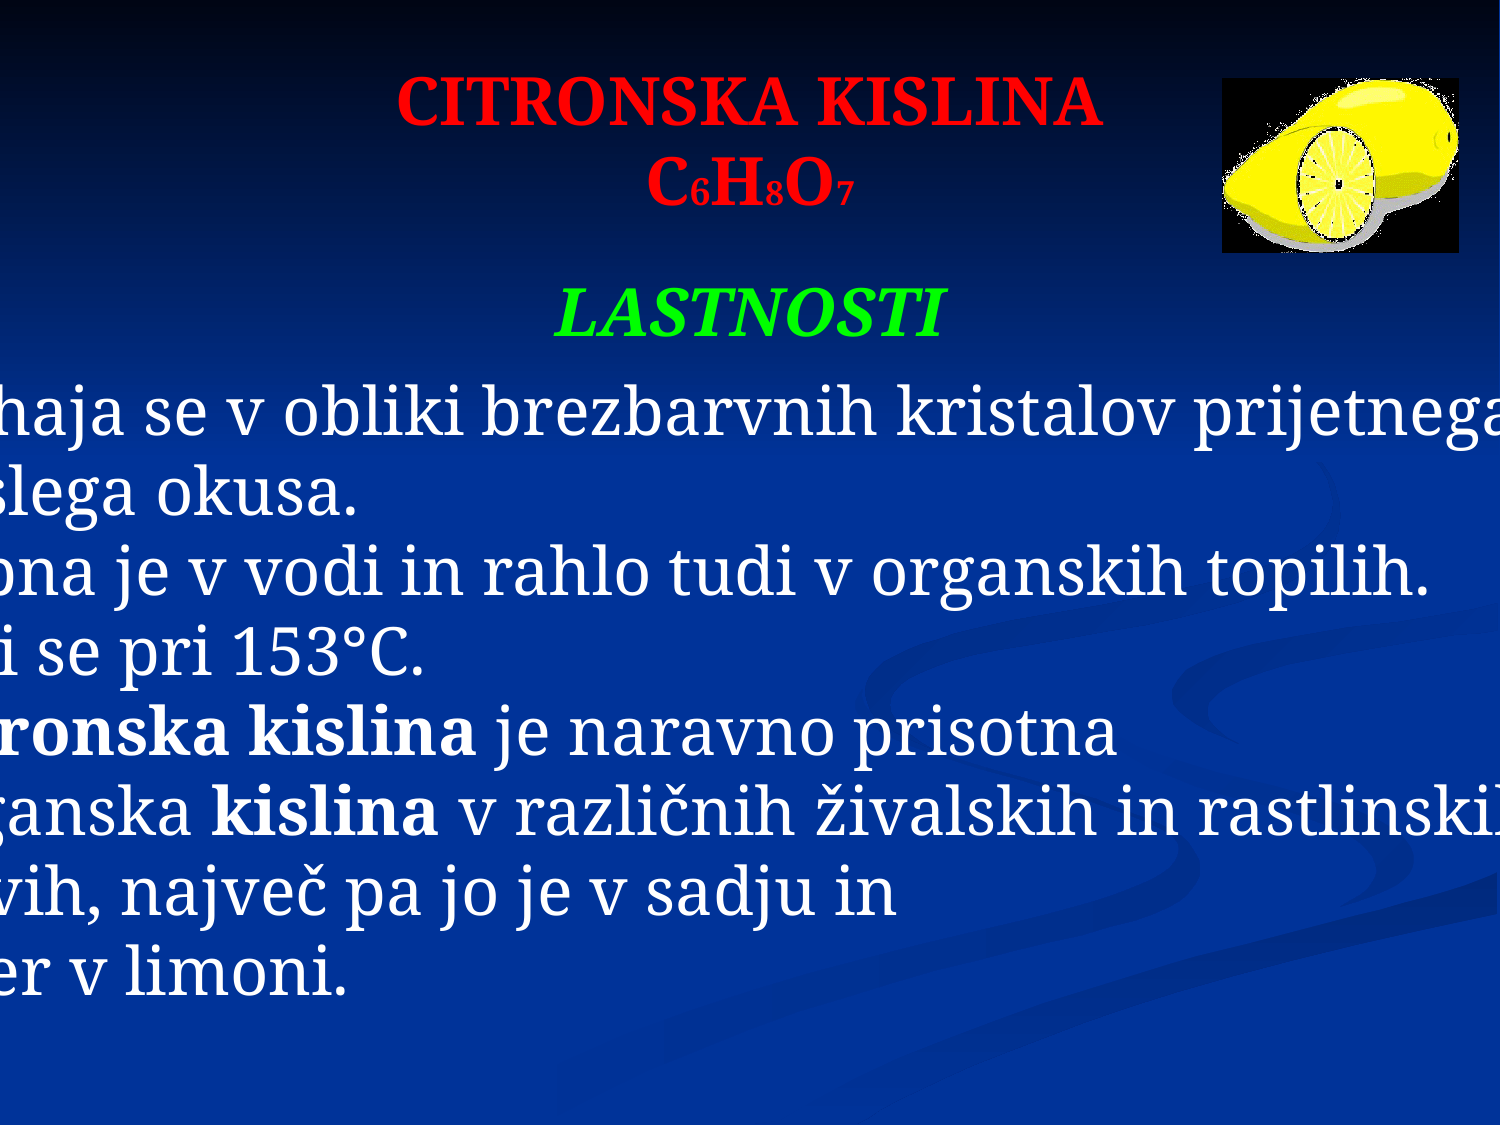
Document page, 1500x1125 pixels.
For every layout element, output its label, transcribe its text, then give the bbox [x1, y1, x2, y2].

title CITRONSKA KISLINA C6H8O7 [75, 45, 1425, 233]
text_box Nahaja se v obliki brezbarvnih kristalov prijetnega, kislega okusa. Topna je v vodi in rahlo tudi v organskih topilih. Tali se pri 153°C. Citronska kislina je naravno prisotna organska kislina v različnih živalskih in rastlinskih tkivih, največ pa jo je v sadju in sicer v limoni. [0, 361, 1500, 1097]
picture [1222, 78, 1459, 253]
list LASTNOSTI [75, 262, 1425, 361]
